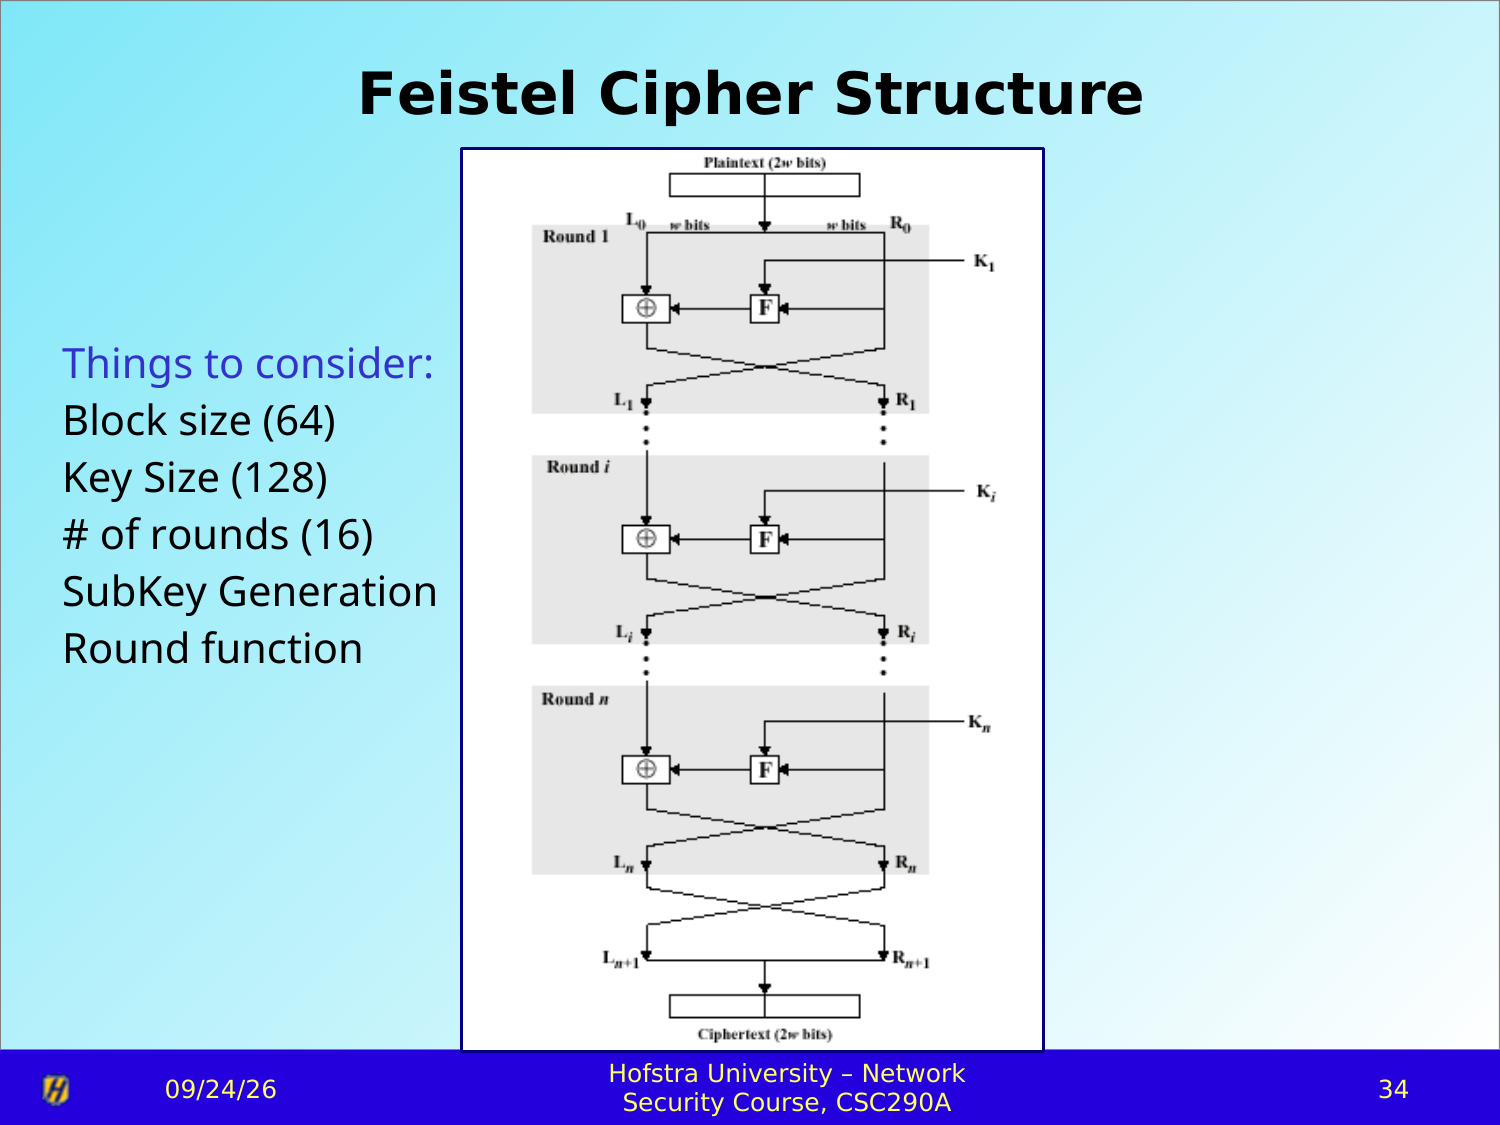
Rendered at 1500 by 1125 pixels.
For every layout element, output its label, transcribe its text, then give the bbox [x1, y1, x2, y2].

picture [37, 1072, 76, 1110]
title Feistel Cipher Structure [112, 24, 1391, 137]
picture [462, 149, 1042, 1051]
text_box Things to consider: Block size (64) Key Size (128) # of rounds (16) SubKey Generation Round function [47, 325, 454, 684]
